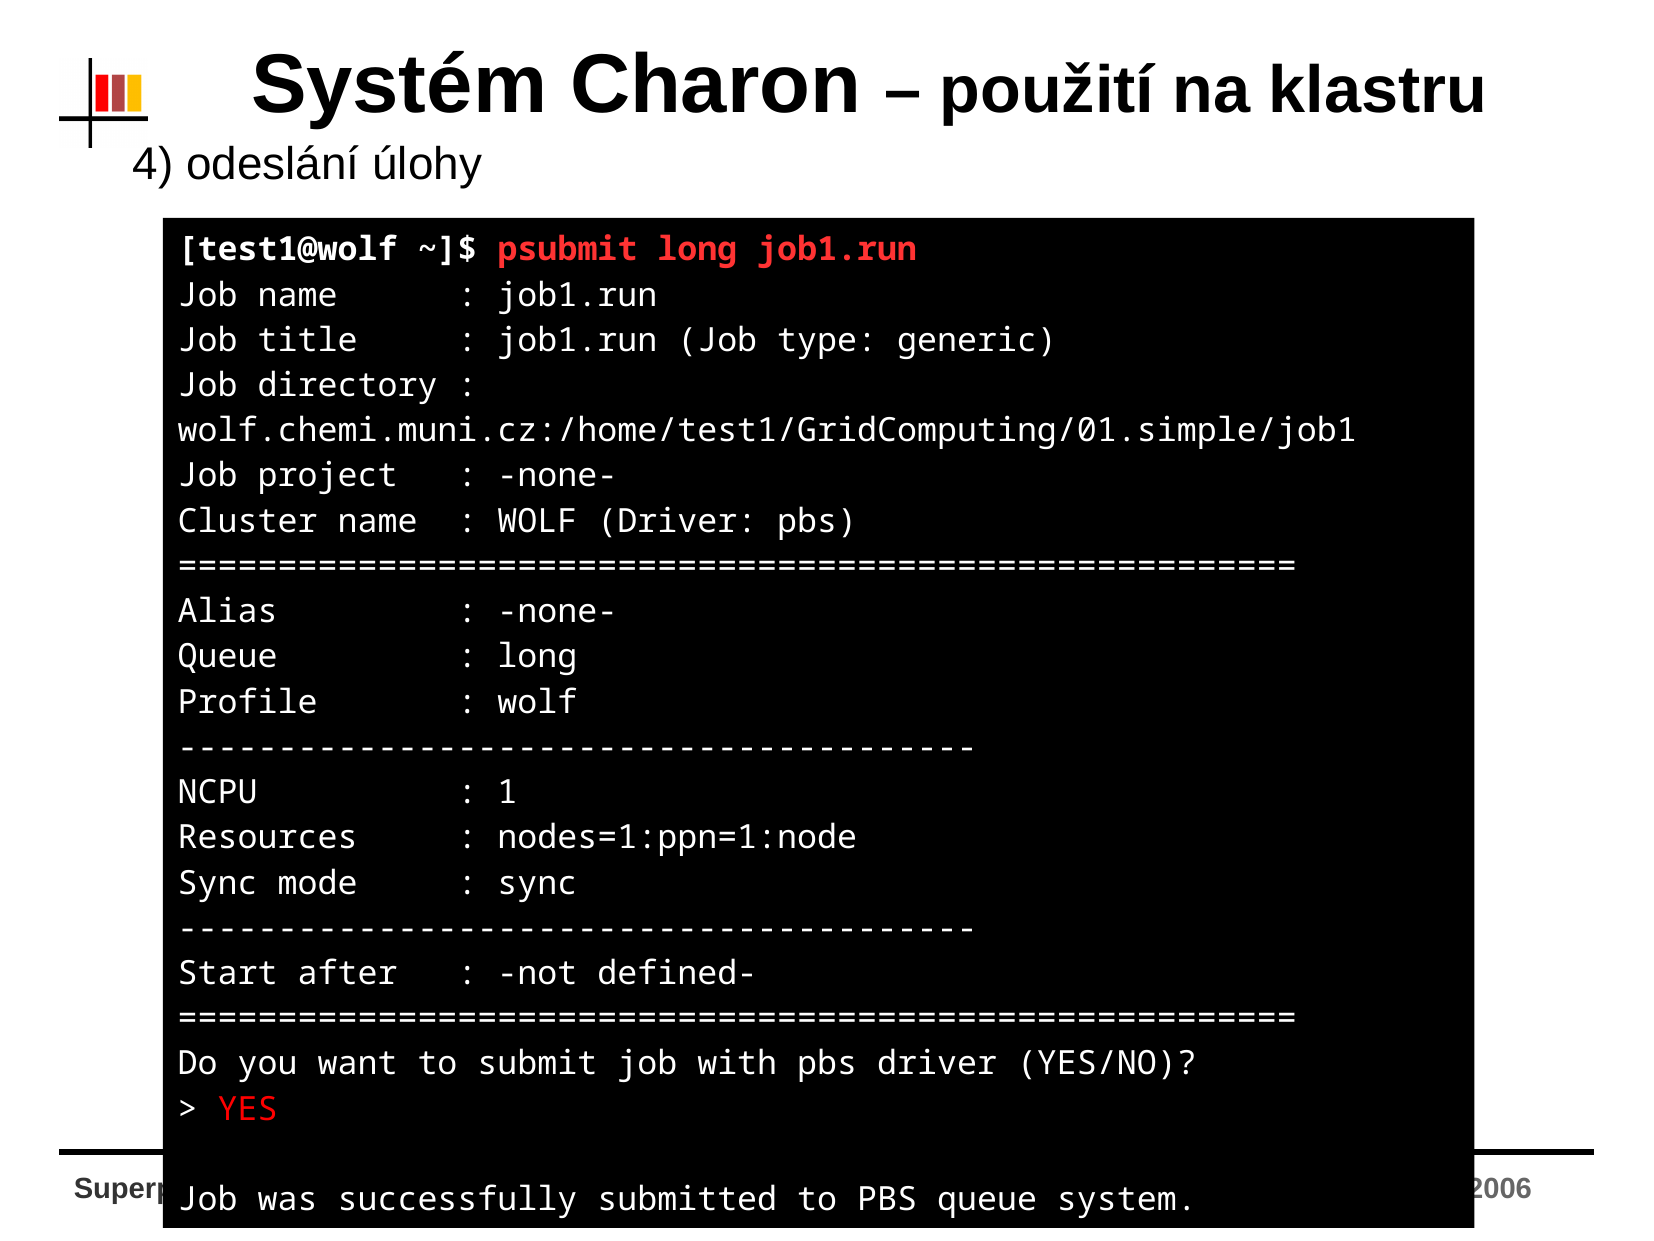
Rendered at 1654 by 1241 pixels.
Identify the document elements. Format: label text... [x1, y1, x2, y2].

text_box Superpočítání a gridové počítání, Struktura a funkce biomolekul – Letní škola, NCBR, Brno, 3-8 září, 2006 [59, 1151, 162, 1214]
picture [59, 58, 148, 148]
text_box 4) odeslání úlohy [118, 130, 1595, 214]
text_box Superpočítání a gridové počítání, Struktura a funkce biomolekul – Letní škola, NCBR, Brno, 3-8 září, 2006 [1475, 1151, 1558, 1214]
text_box Systém Charon – použití na klastru [236, 29, 1595, 130]
text_box [test1@wolf ~]$ psubmit long job1.run Job name : job1.run Job title : job1.run (Job type: generic) Job directory : wolf.chemi.muni.cz:/home/test1/GridComputing/01.simple/job1 Job project : -none- Cluster name : WOLF (Driver: pbs) ======================================================== Alias : -none- Queue : long Profile : wolf ---------------------------------------- NCPU : 1 Resources : nodes=1:ppn=1:node Sync mode : sync ---------------------------------------- Start after : -not defined- ======================================================== Do you want to submit job with pbs driver (YES/NO)? > YES Job was successfully submitted to PBS queue system. [162, 217, 1475, 1085]
